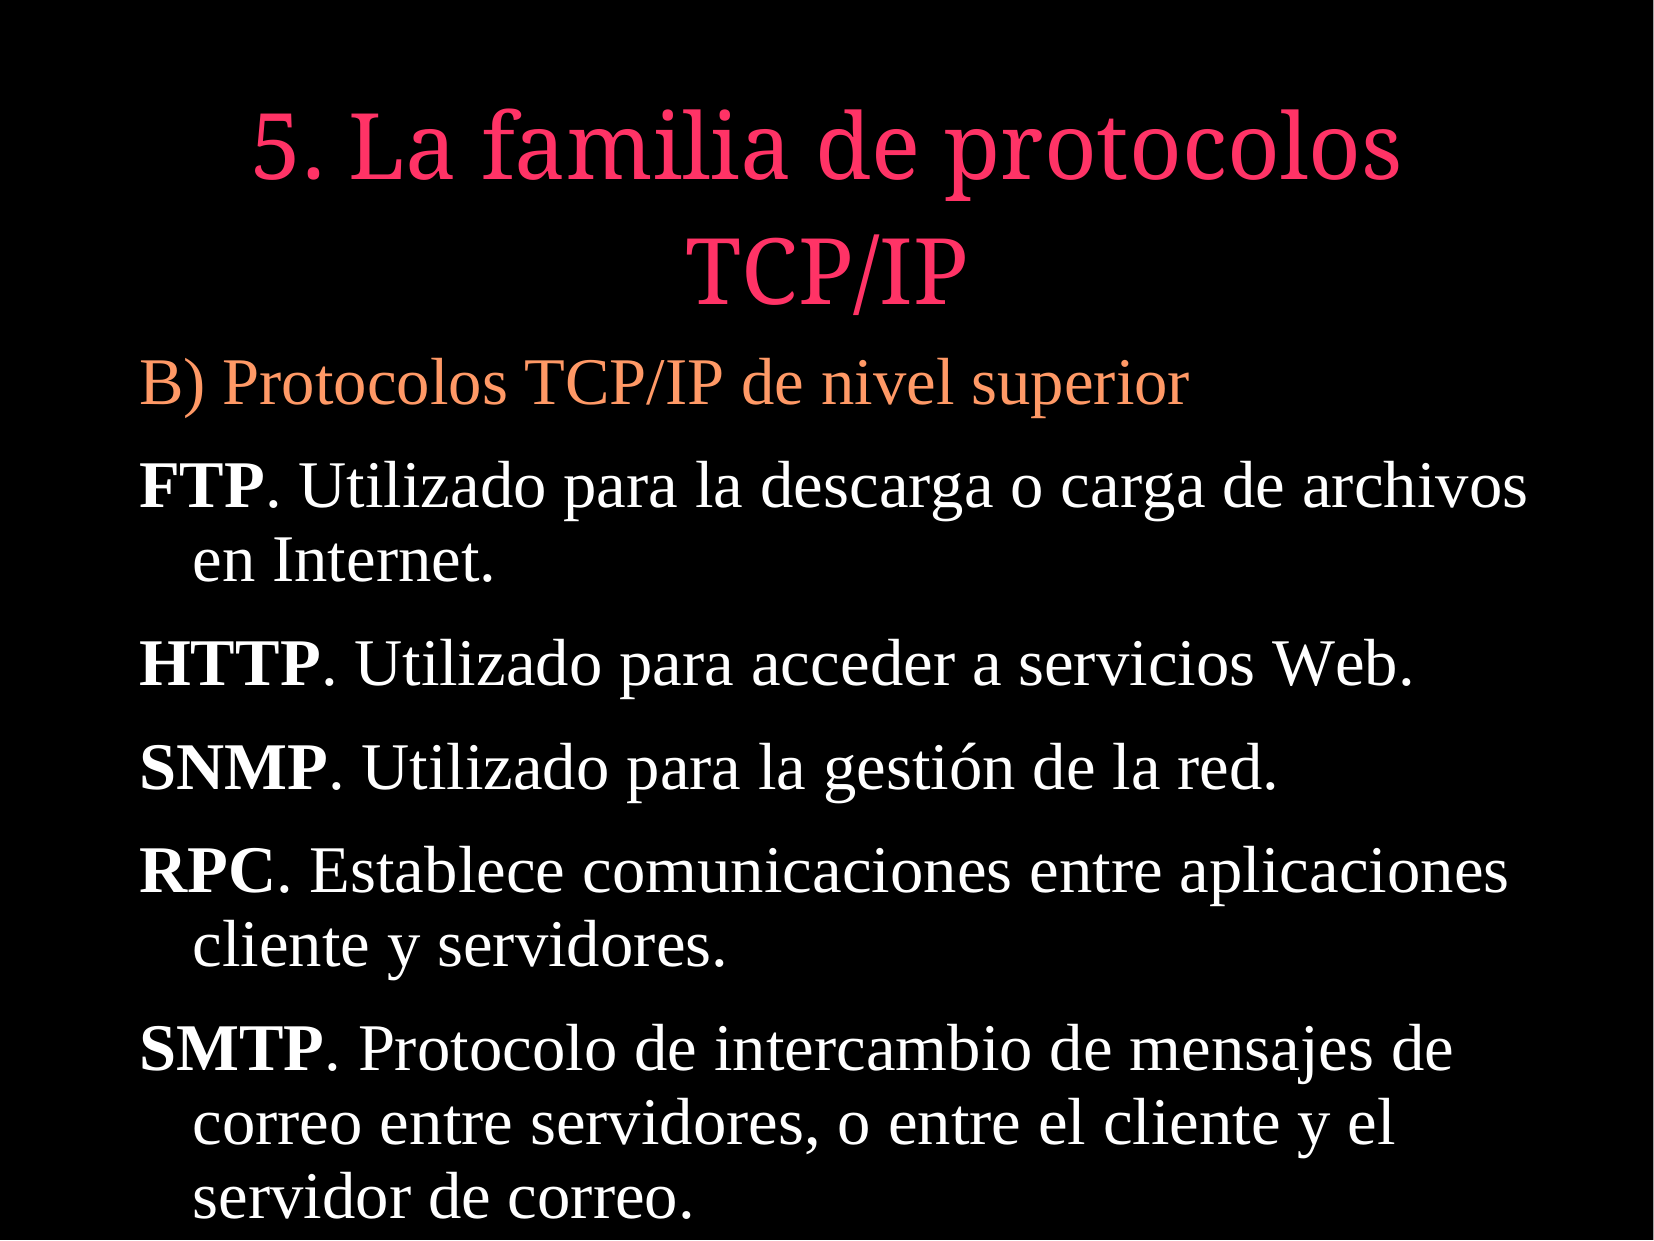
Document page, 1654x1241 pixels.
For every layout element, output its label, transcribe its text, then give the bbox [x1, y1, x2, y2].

list B) Protocolos TCP/IP de nivel superior FTP. Utilizado para la descarga o carga de archivos en Internet. HTTP. Utilizado para acceder a servicios Web. SNMP. Utilizado para la gestión de la red. RPC. Establece comunicaciones entre aplicaciones cliente y servidores. SMTP. Protocolo de intercambio de mensajes de correo entre servidores, o entre el cliente y el servidor de correo. [121, 344, 1534, 1234]
title 5. La familia de protocolos TCP/IP [121, 102, 1534, 311]
